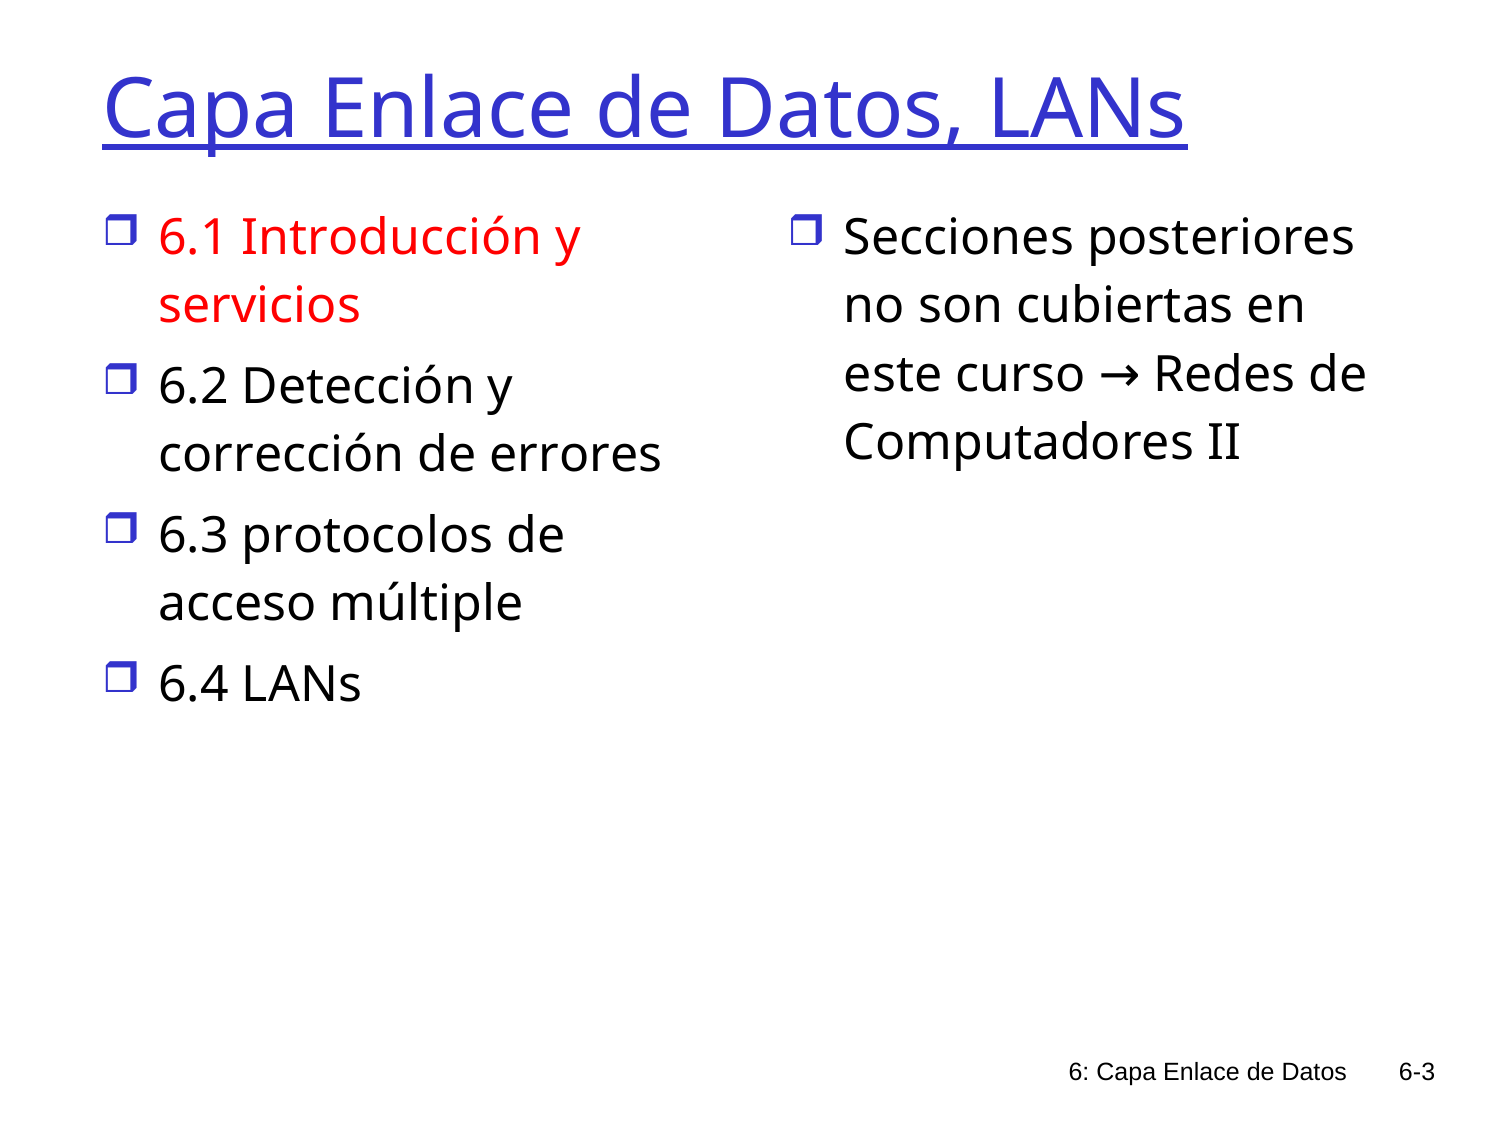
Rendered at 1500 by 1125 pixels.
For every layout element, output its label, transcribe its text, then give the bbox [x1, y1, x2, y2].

title Capa Enlace de Datos, LANs [87, 23, 1426, 188]
list Secciones posteriores no son cubiertas en este curso → Redes de Computadores II [772, 193, 1426, 1035]
list 6.1 Introducción y servicios 6.2 Detección y corrección de errores 6.3 protocolos de acceso múltiple 6.4 LANs [87, 193, 741, 1035]
